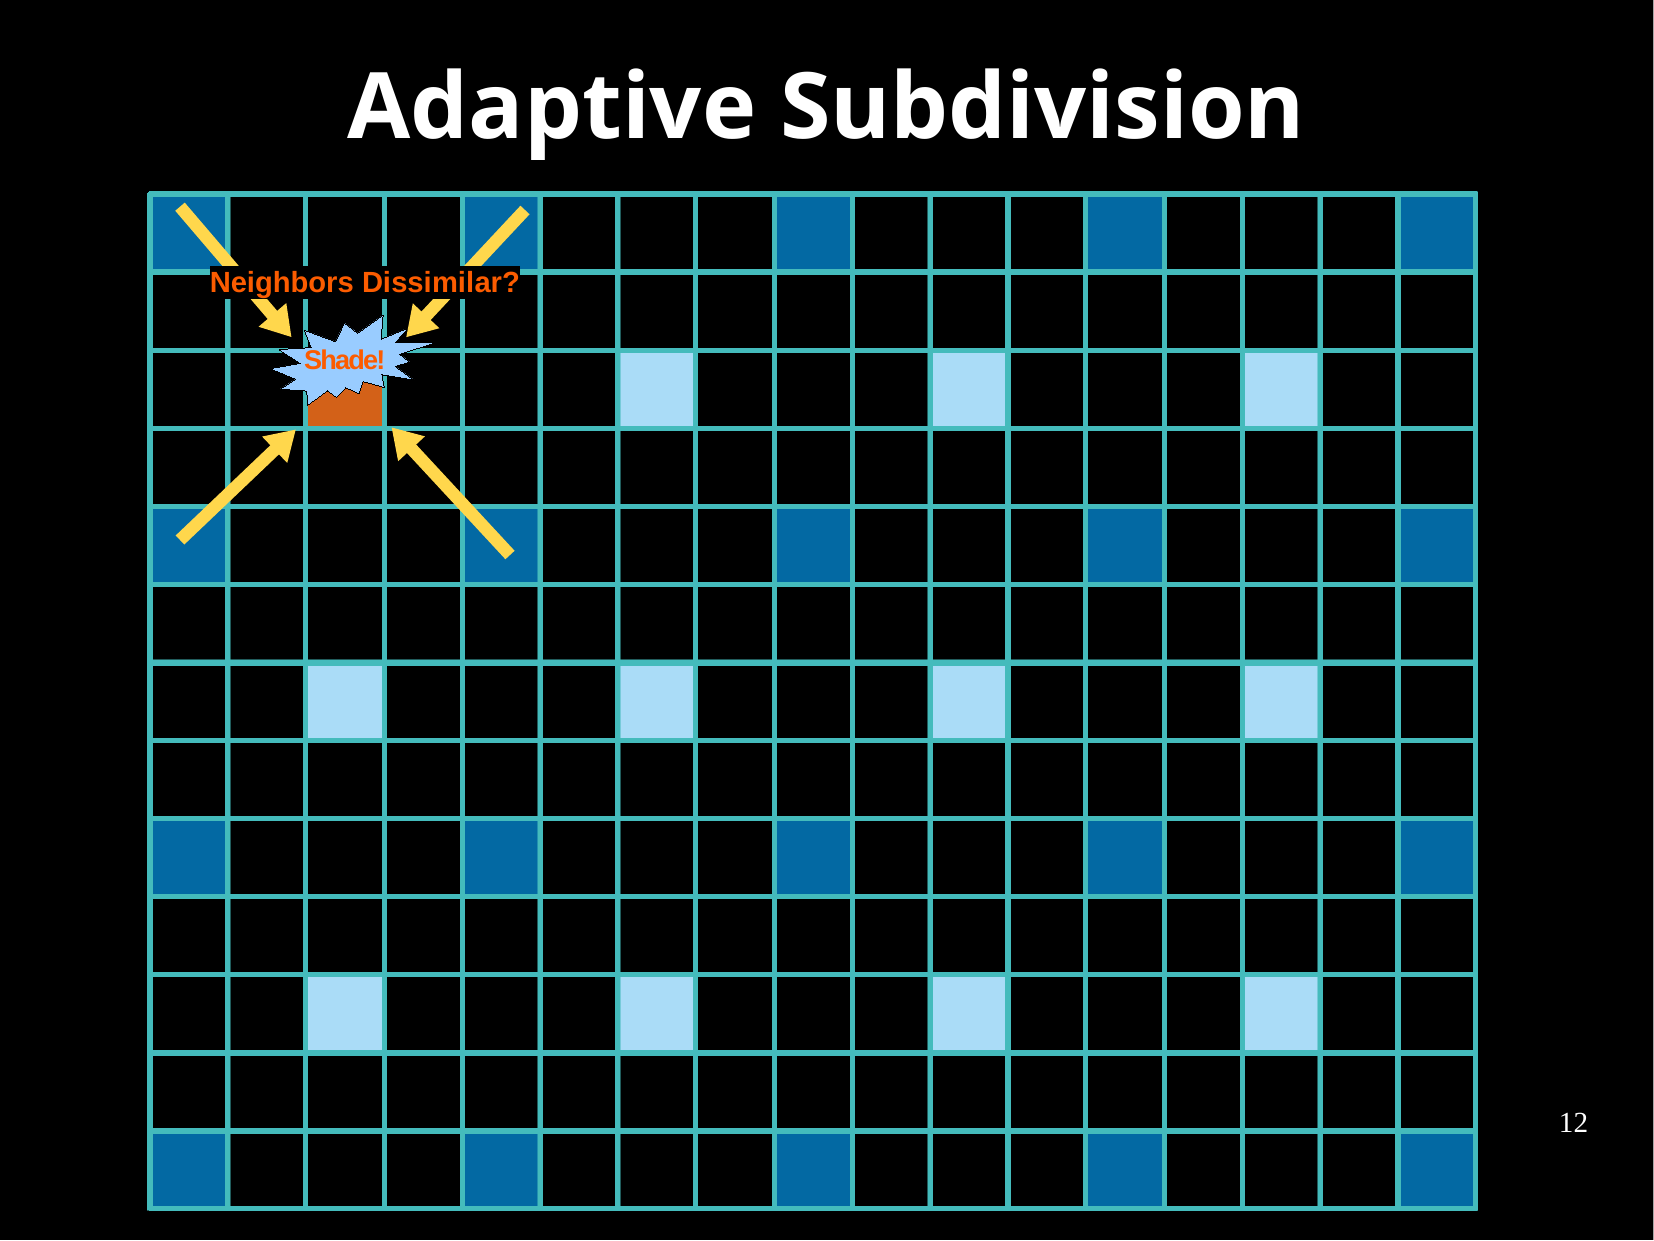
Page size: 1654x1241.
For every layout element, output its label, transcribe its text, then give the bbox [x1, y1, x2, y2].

title Adaptive Subdivision [0, 0, 1654, 207]
text_box Shade! [270, 317, 436, 406]
text_box Neighbors Dissimilar? [195, 258, 541, 317]
picture [147, 191, 1478, 1211]
